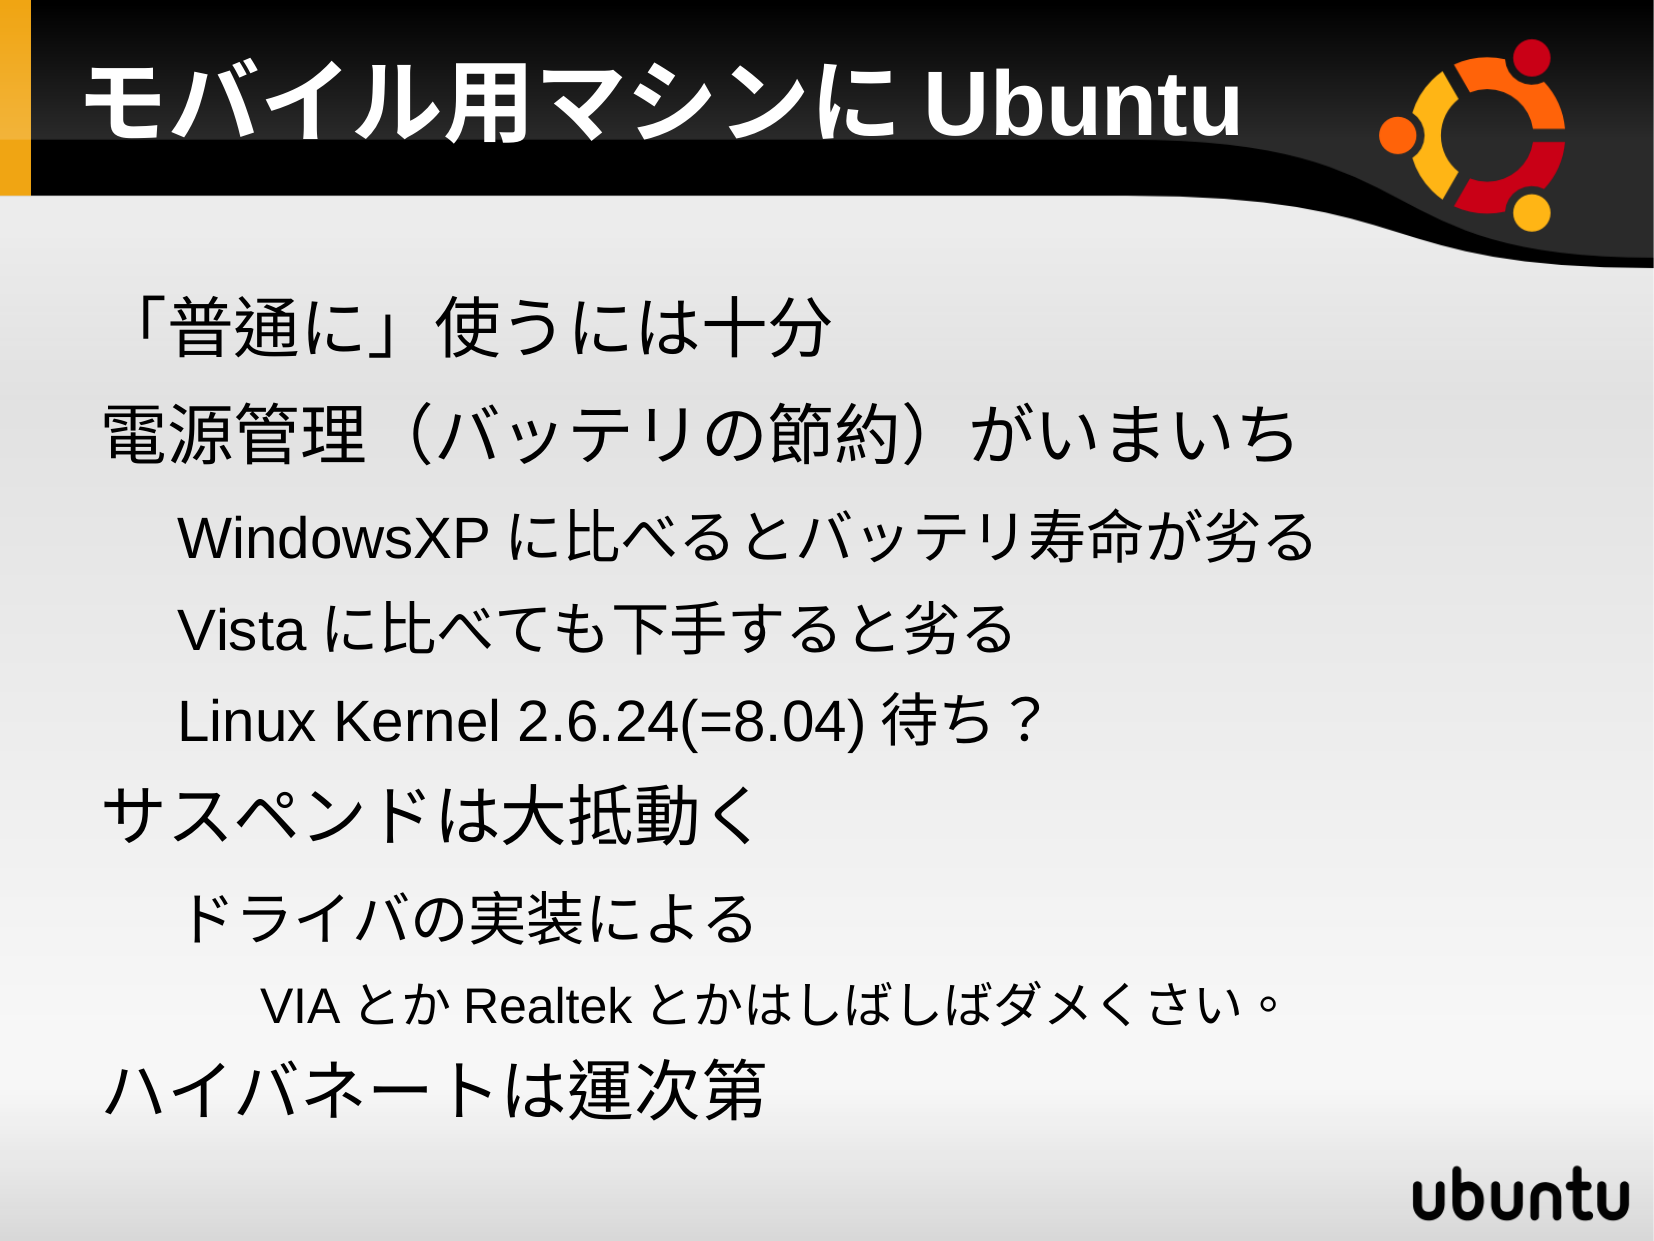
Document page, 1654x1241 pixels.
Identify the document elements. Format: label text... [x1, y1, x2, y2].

list 「普通に」使うには十分 電源管理（バッテリの節約）がいまいち WindowsXPに比べるとバッテリ寿命が劣る Vistaに比べても下手すると劣る Linux Kernel 2.6.24(=8.04)待ち？ サスペンドは大抵動く ドライバの実装による VIAとかRealtekとかはしばしばダメくさい。 ハイバネートは運次第 [82, 290, 1571, 1132]
title モバイル用マシンにUbuntu [76, 0, 1565, 208]
picture [0, 0, 1654, 1241]
